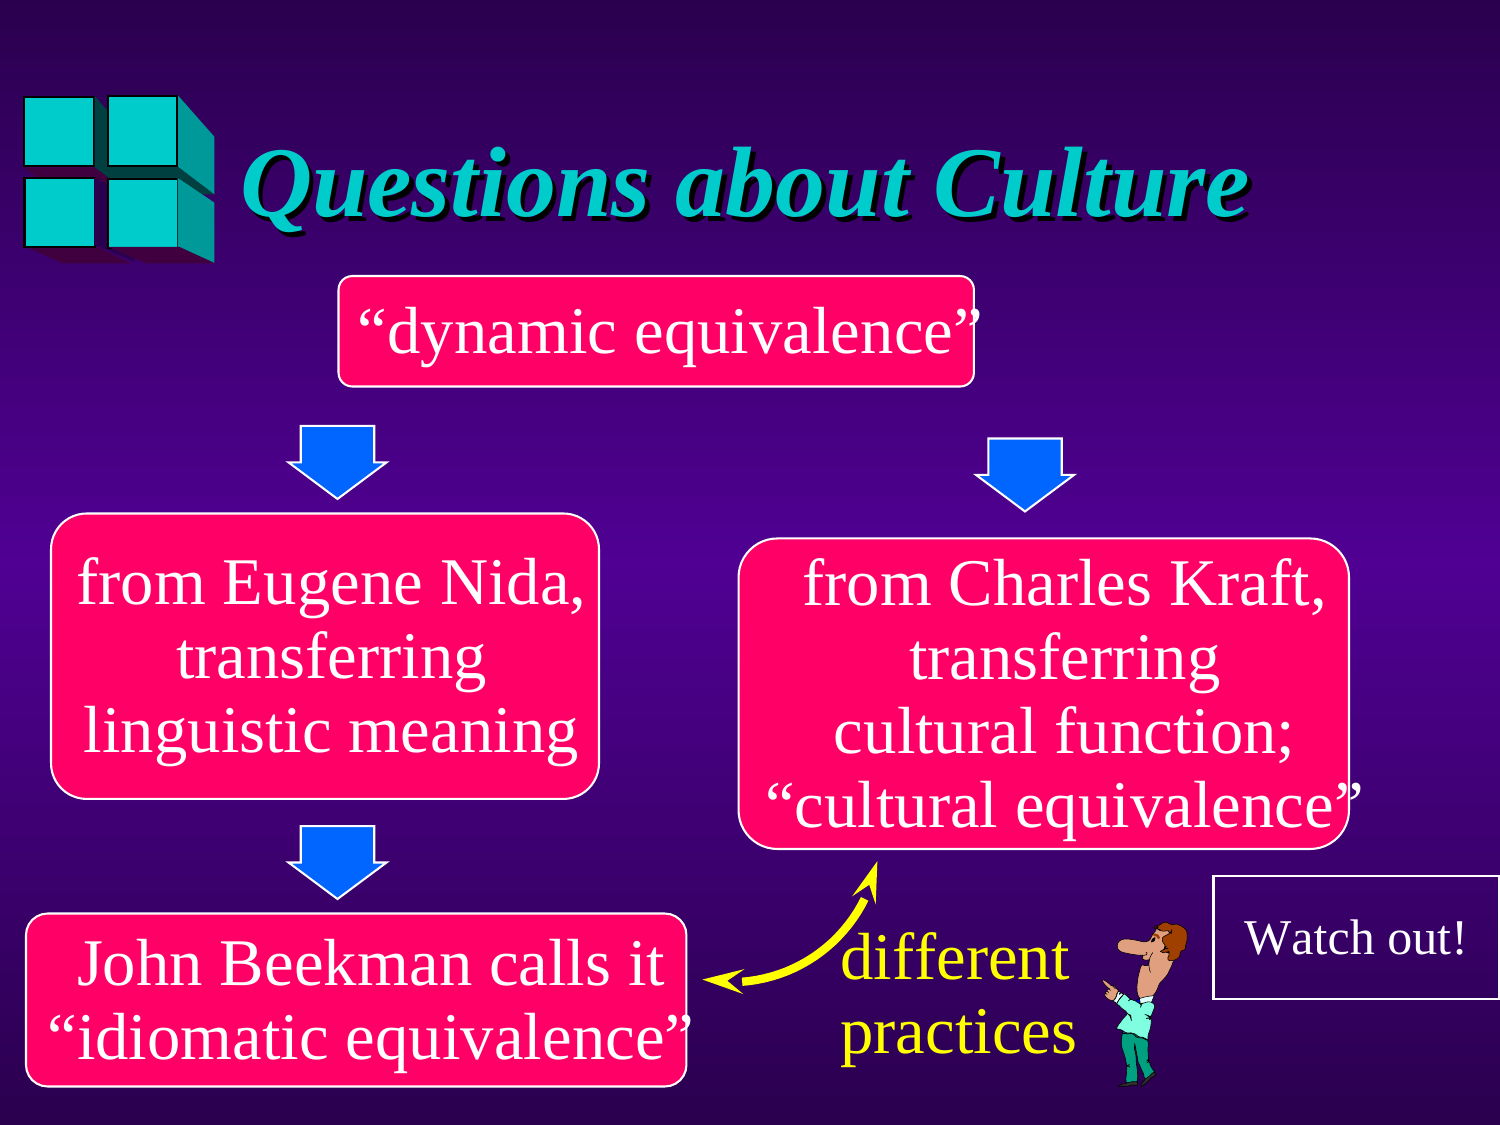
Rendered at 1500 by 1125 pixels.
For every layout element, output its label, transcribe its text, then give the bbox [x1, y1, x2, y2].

text_box different practices [825, 912, 1338, 1076]
title Questions about Culture [224, 78, 1388, 288]
chart [1101, 921, 1189, 1088]
text_box John Beekman calls it “idiomatic equivalence” [25, 913, 687, 1087]
text_box [976, 438, 1075, 512]
text_box “dynamic equivalence” [338, 276, 974, 387]
text_box from Charles Kraft, transferring cultural function; “cultural equivalence” [738, 538, 1349, 849]
text_box [288, 425, 387, 499]
text_box from Eugene Nida, transferring linguistic meaning [51, 513, 599, 799]
text_box [288, 826, 387, 899]
text_box Watch out! [1213, 876, 1499, 1000]
